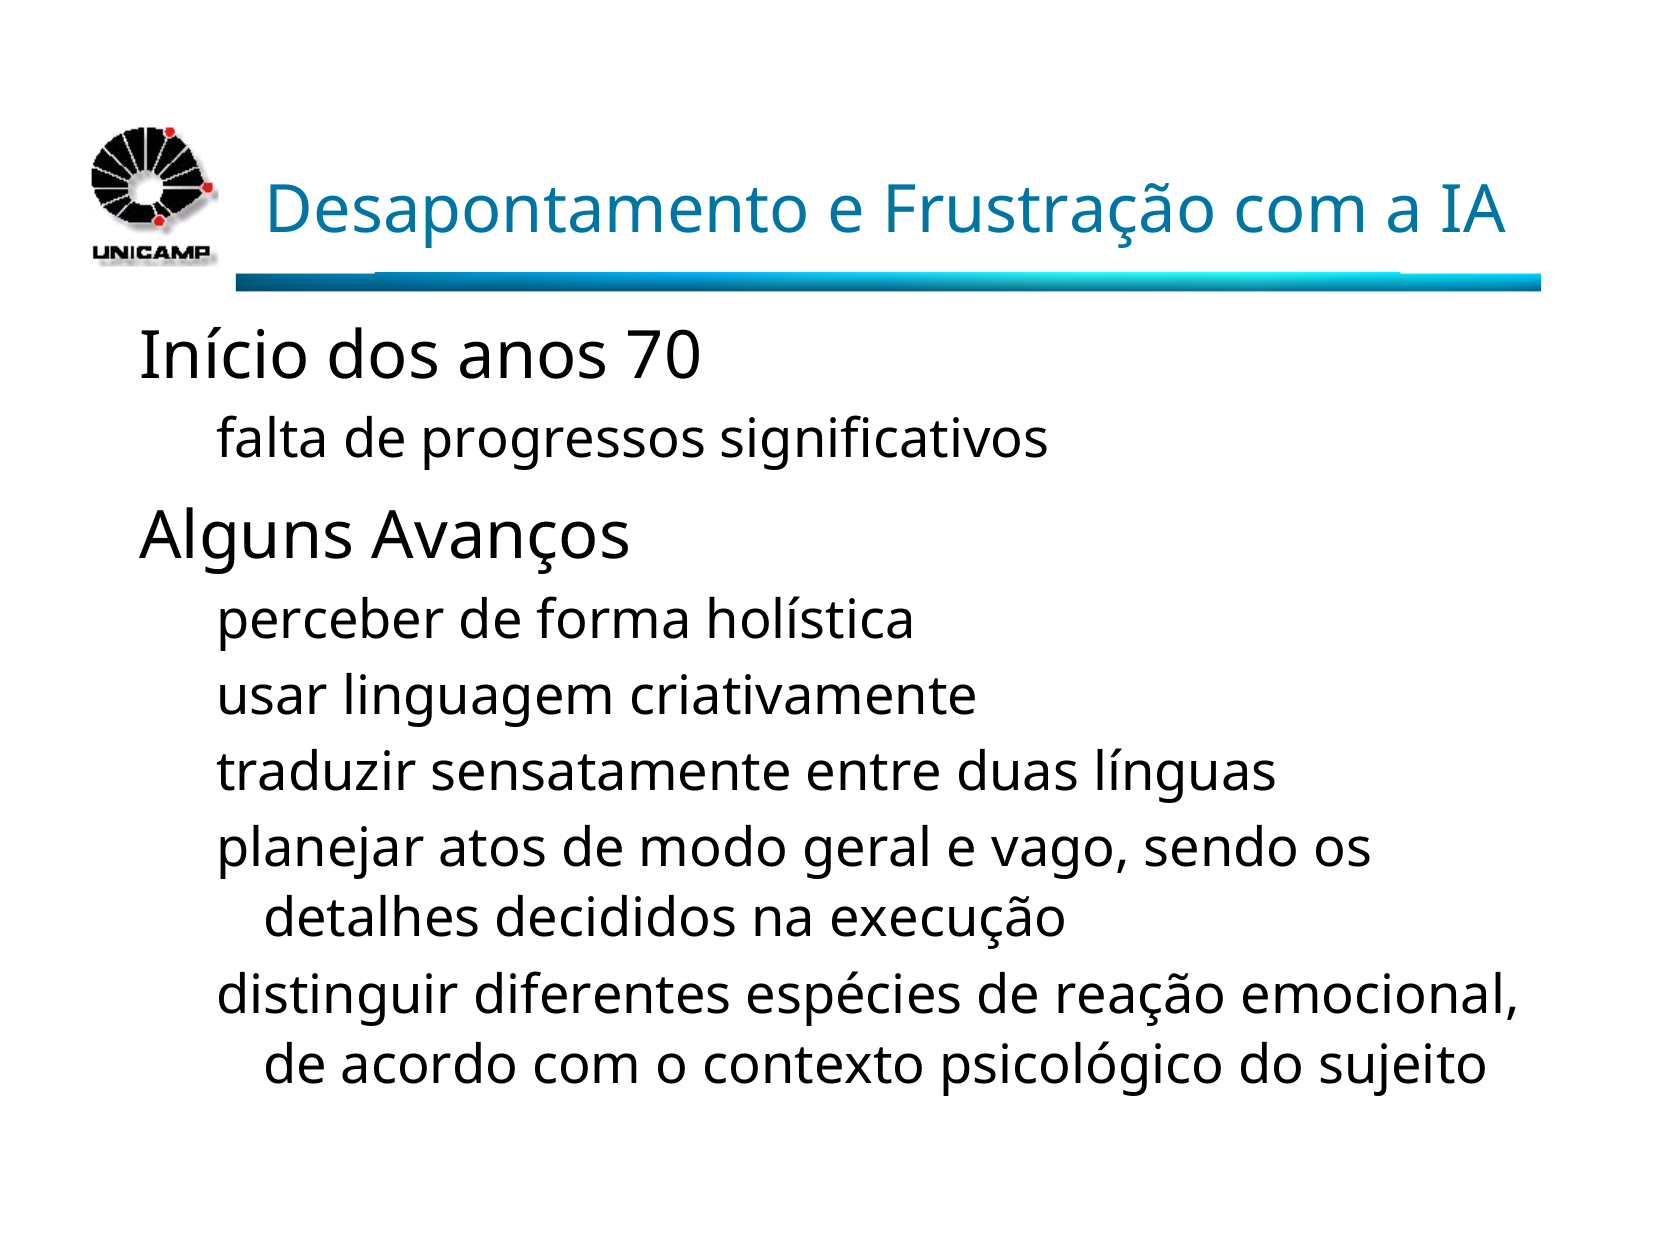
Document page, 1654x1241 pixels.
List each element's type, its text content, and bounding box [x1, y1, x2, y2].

list Início dos anos 70 falta de progressos significativos Alguns Avanços perceber de forma holística usar linguagem criativamente traduzir sensatamente entre duas línguas planejar atos de modo geral e vago, sendo os detalhes decididos na execução distinguir diferentes espécies de reação emocional, de acordo com o contexto psicológico do sujeito [121, 309, 1534, 1182]
title Desapontamento e Frustração com a IA [264, 42, 1534, 250]
picture [125, 272, 1654, 295]
